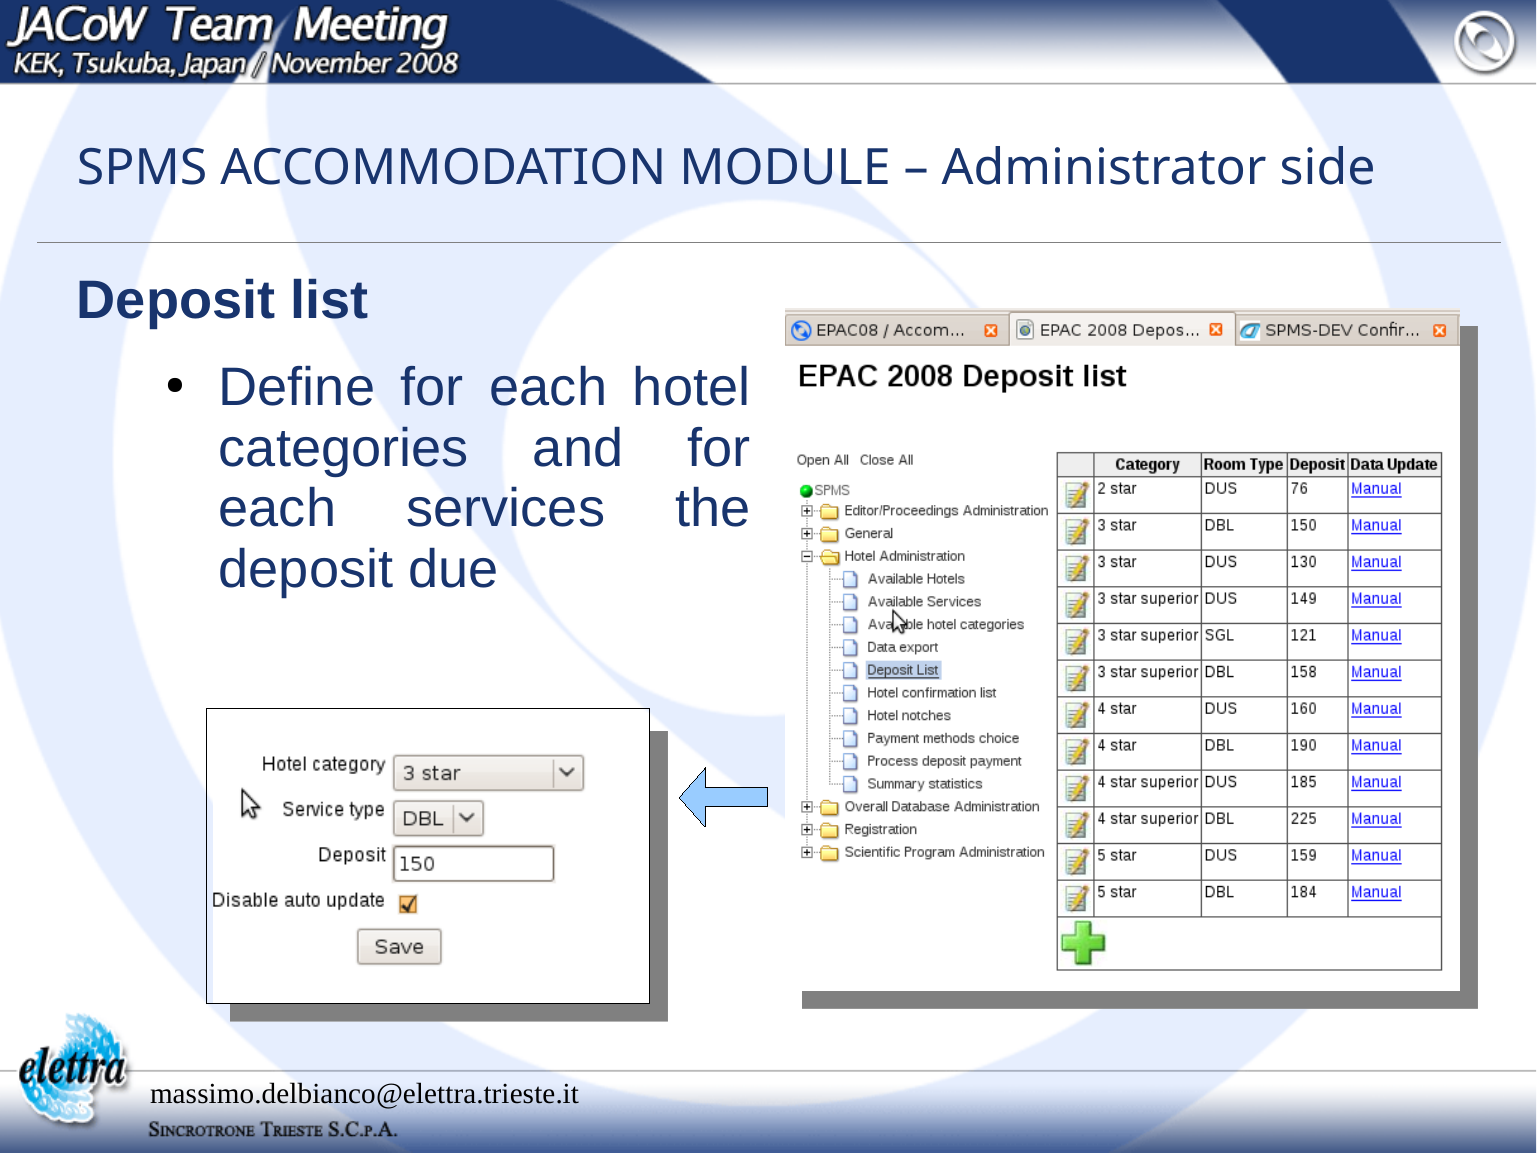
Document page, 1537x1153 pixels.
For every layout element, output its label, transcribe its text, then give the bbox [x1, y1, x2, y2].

picture [0, 0, 1537, 1153]
list Deposit list Define for each hotel categories and for each services the deposit due [76, 269, 752, 1034]
title SPMS ACCOMMODATION MODULE – Administrator side [76, 101, 1460, 228]
text_box [679, 767, 768, 827]
